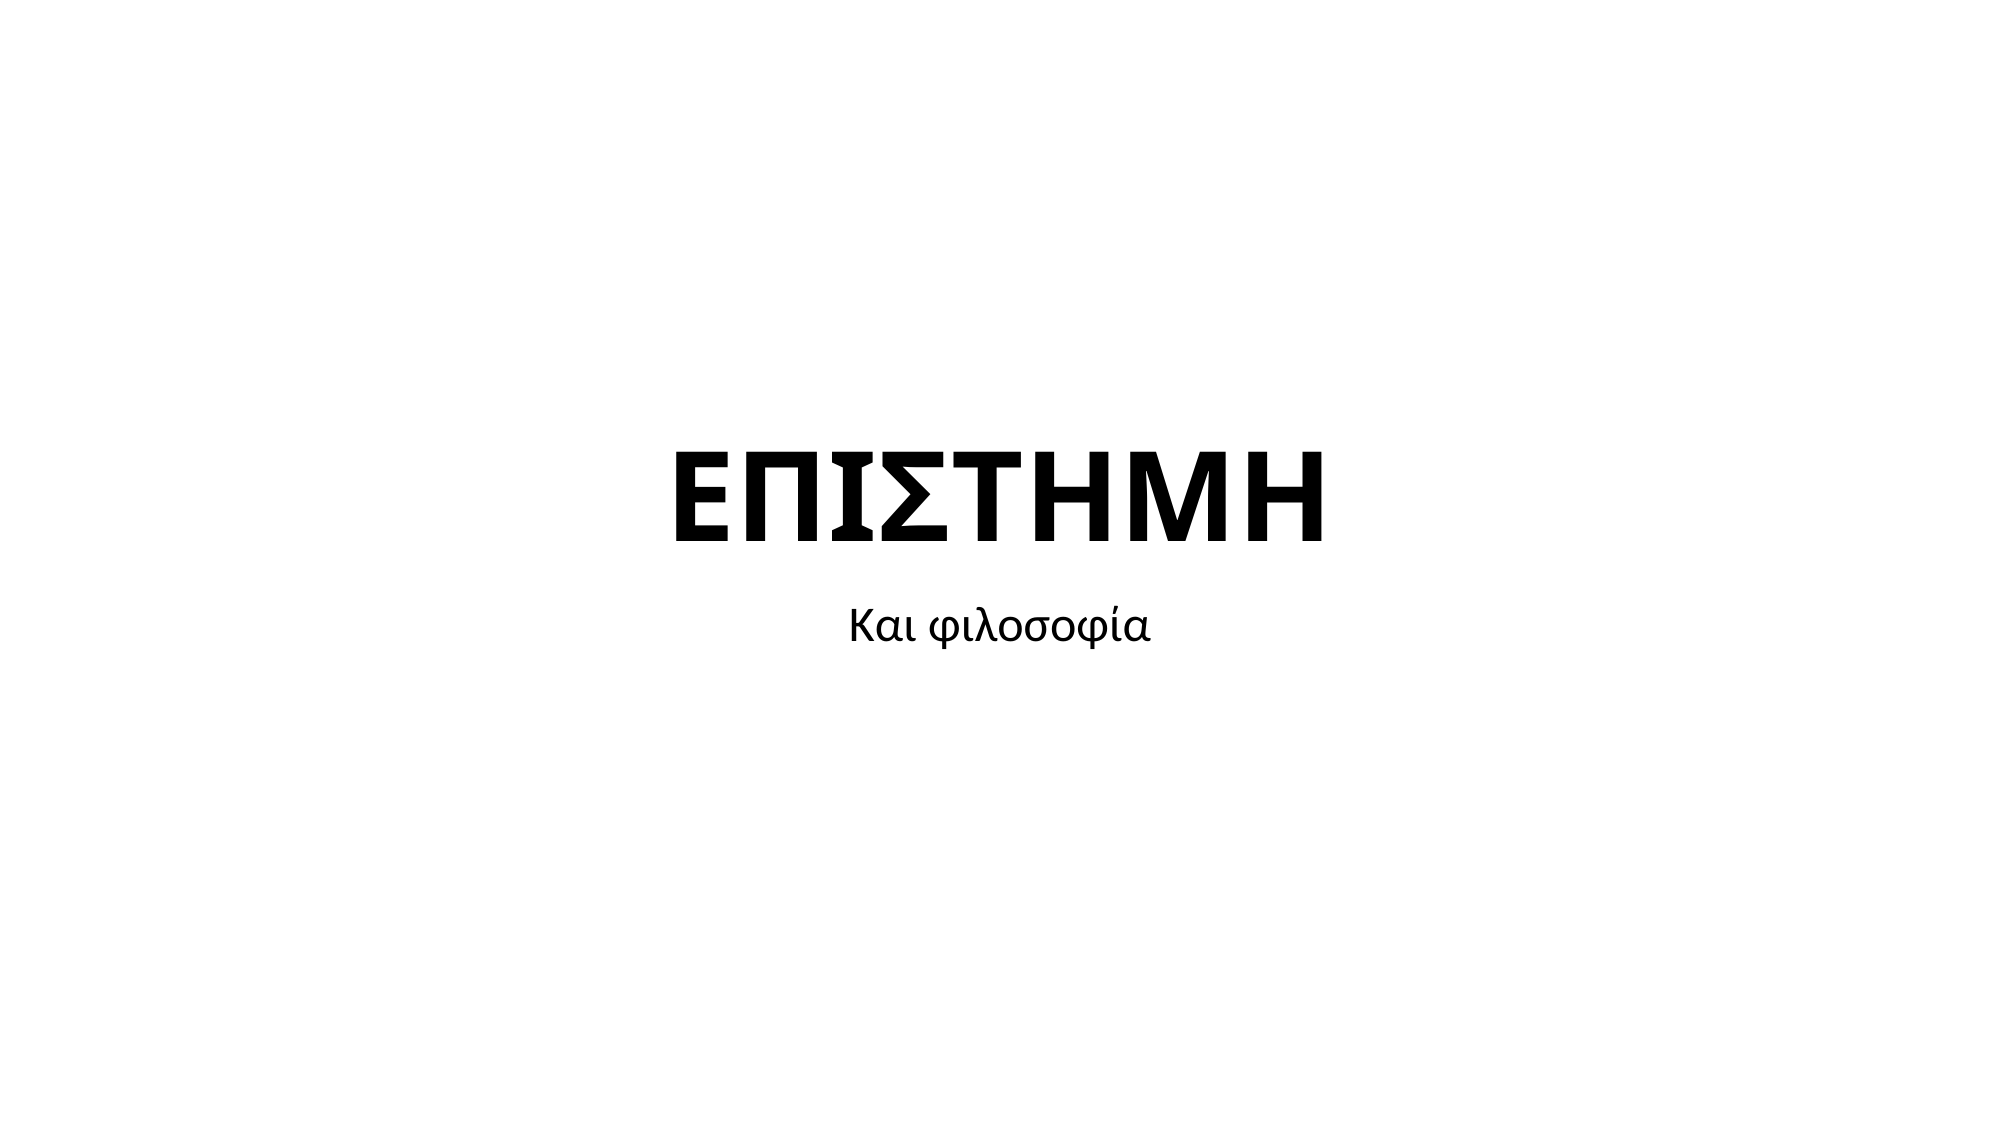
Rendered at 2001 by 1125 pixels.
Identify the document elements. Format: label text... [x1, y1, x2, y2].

subtitle Και φιλοσοφία [249, 590, 1750, 863]
title ΕΠΙΣΤΗΜΗ [249, 184, 1750, 576]
